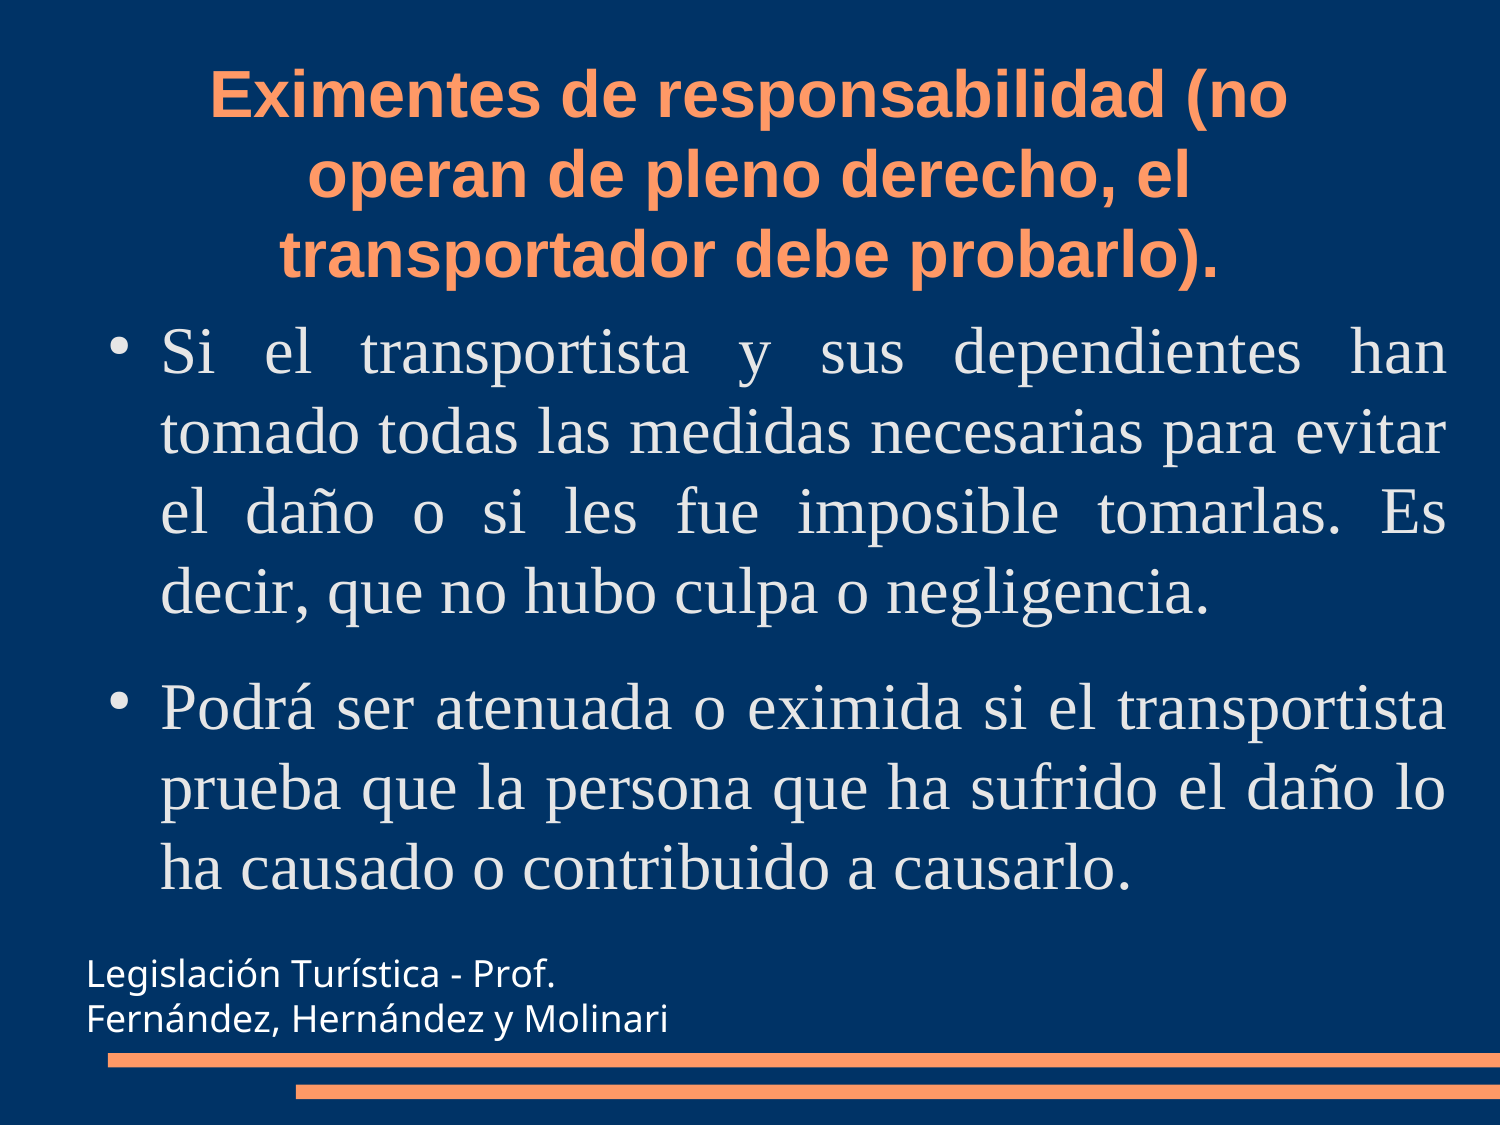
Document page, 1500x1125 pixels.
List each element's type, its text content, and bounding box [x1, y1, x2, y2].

title Eximentes de responsabilidad (no operan de pleno derecho, el transportador debe probarlo). [75, 43, 1425, 166]
list Si el transportista y sus dependientes han tomado todas las medidas necesarias para evitar el daño o si les fue imposible tomarlas. Es decir, que no hubo culpa o negligencia. Podrá ser atenuada o eximida si el transportista prueba que la persona que ha sufrido el daño lo ha causado o contribuido a causarlo. [75, 299, 1465, 922]
footer Legislación Turística - Prof. Fernández, Hernández y Molinari [70, 942, 770, 993]
